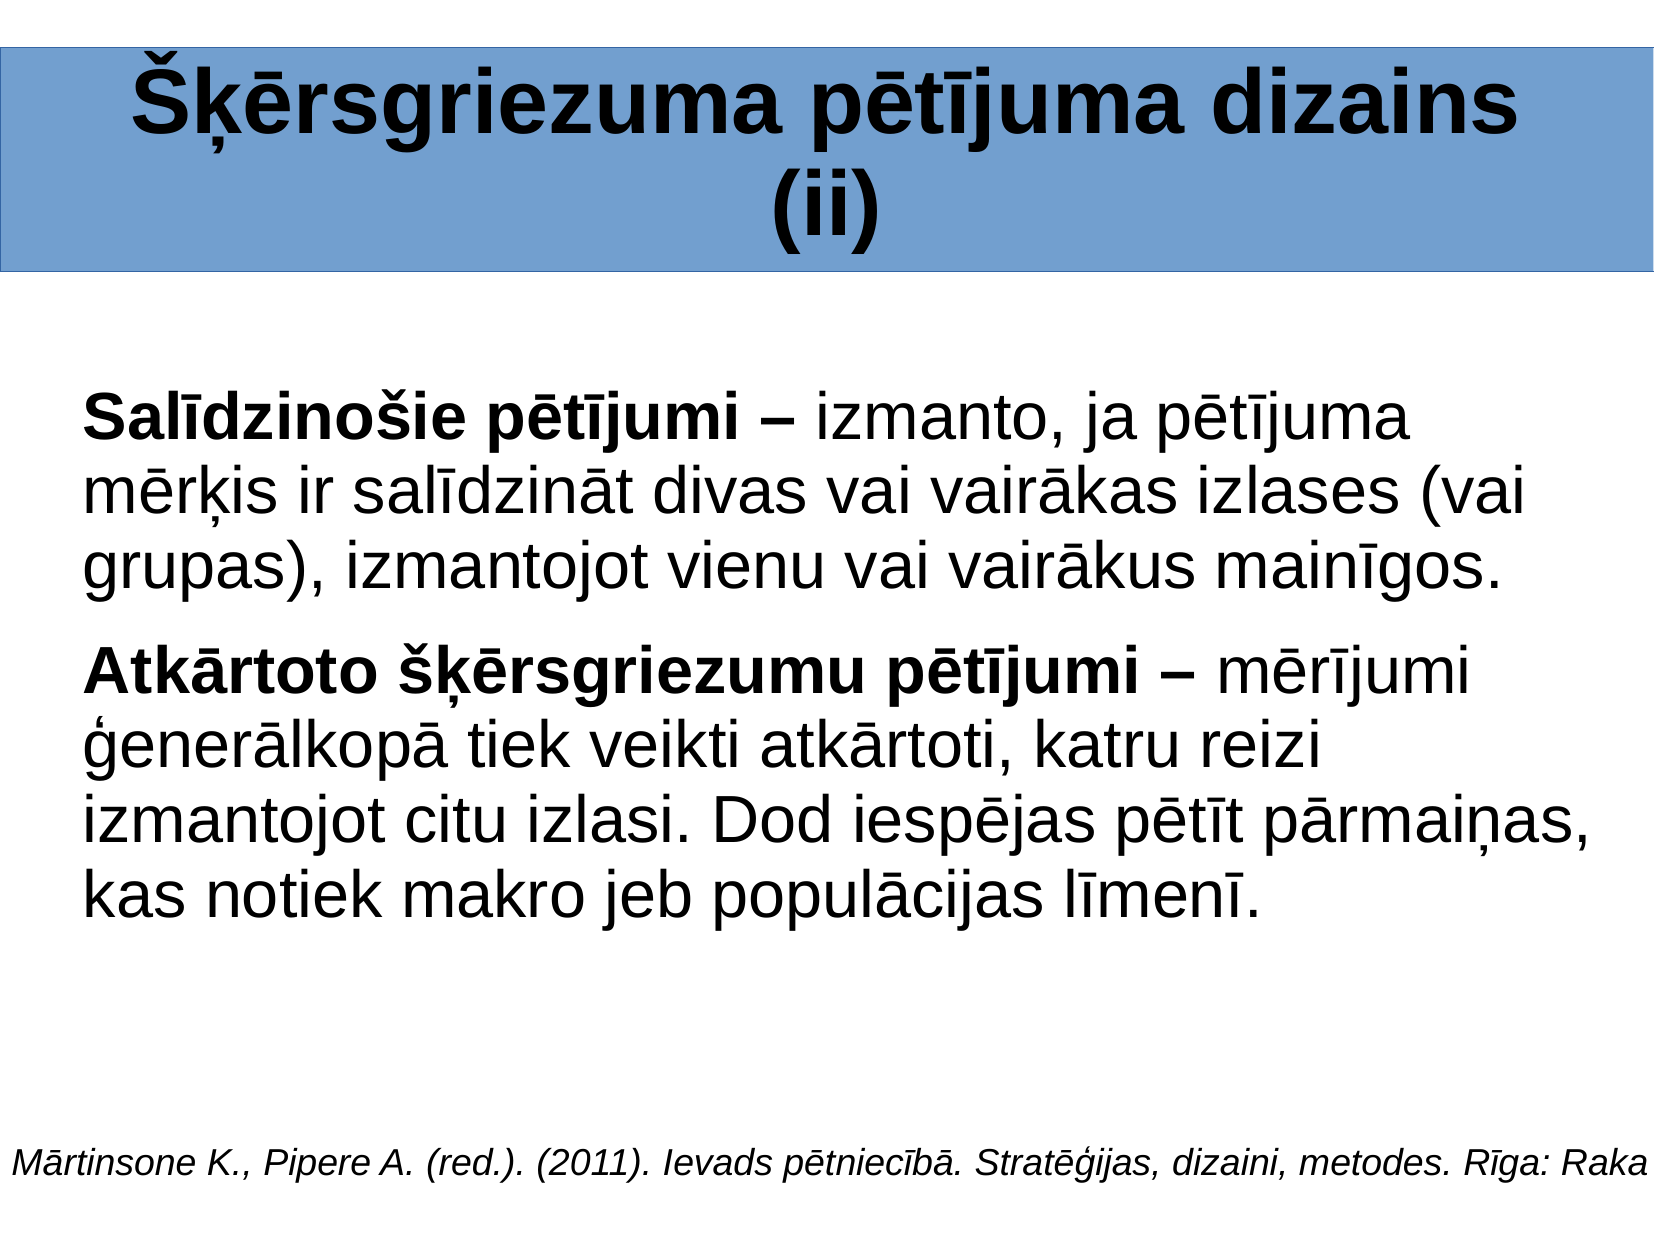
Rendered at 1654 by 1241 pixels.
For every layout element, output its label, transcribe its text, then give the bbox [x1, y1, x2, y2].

text_box Mārtinsone K., Pipere A. (red.). (2011). Ievads pētniecībā. Stratēģijas, dizaini, metodes. Rīga: Raka [0, 1133, 1654, 1191]
list Salīdzinošie pētījumi – izmanto, ja pētījuma mērķis ir salīdzināt divas vai vairākas izlases (vai grupas), izmantojot vienu vai vairākus mainīgos. Atkārtoto šķērsgriezumu pētījumi – mērījumi ģenerālkopā tiek veikti atkārtoti, katru reizi izmantojot citu izlasi. Dod iespējas pētīt pārmaiņas, kas notiek makro jeb populācijas līmenī. [82, 378, 1619, 1099]
text_box [0, 47, 1654, 272]
title Šķērsgriezuma pētījuma dizains (ii) [82, 49, 1571, 257]
